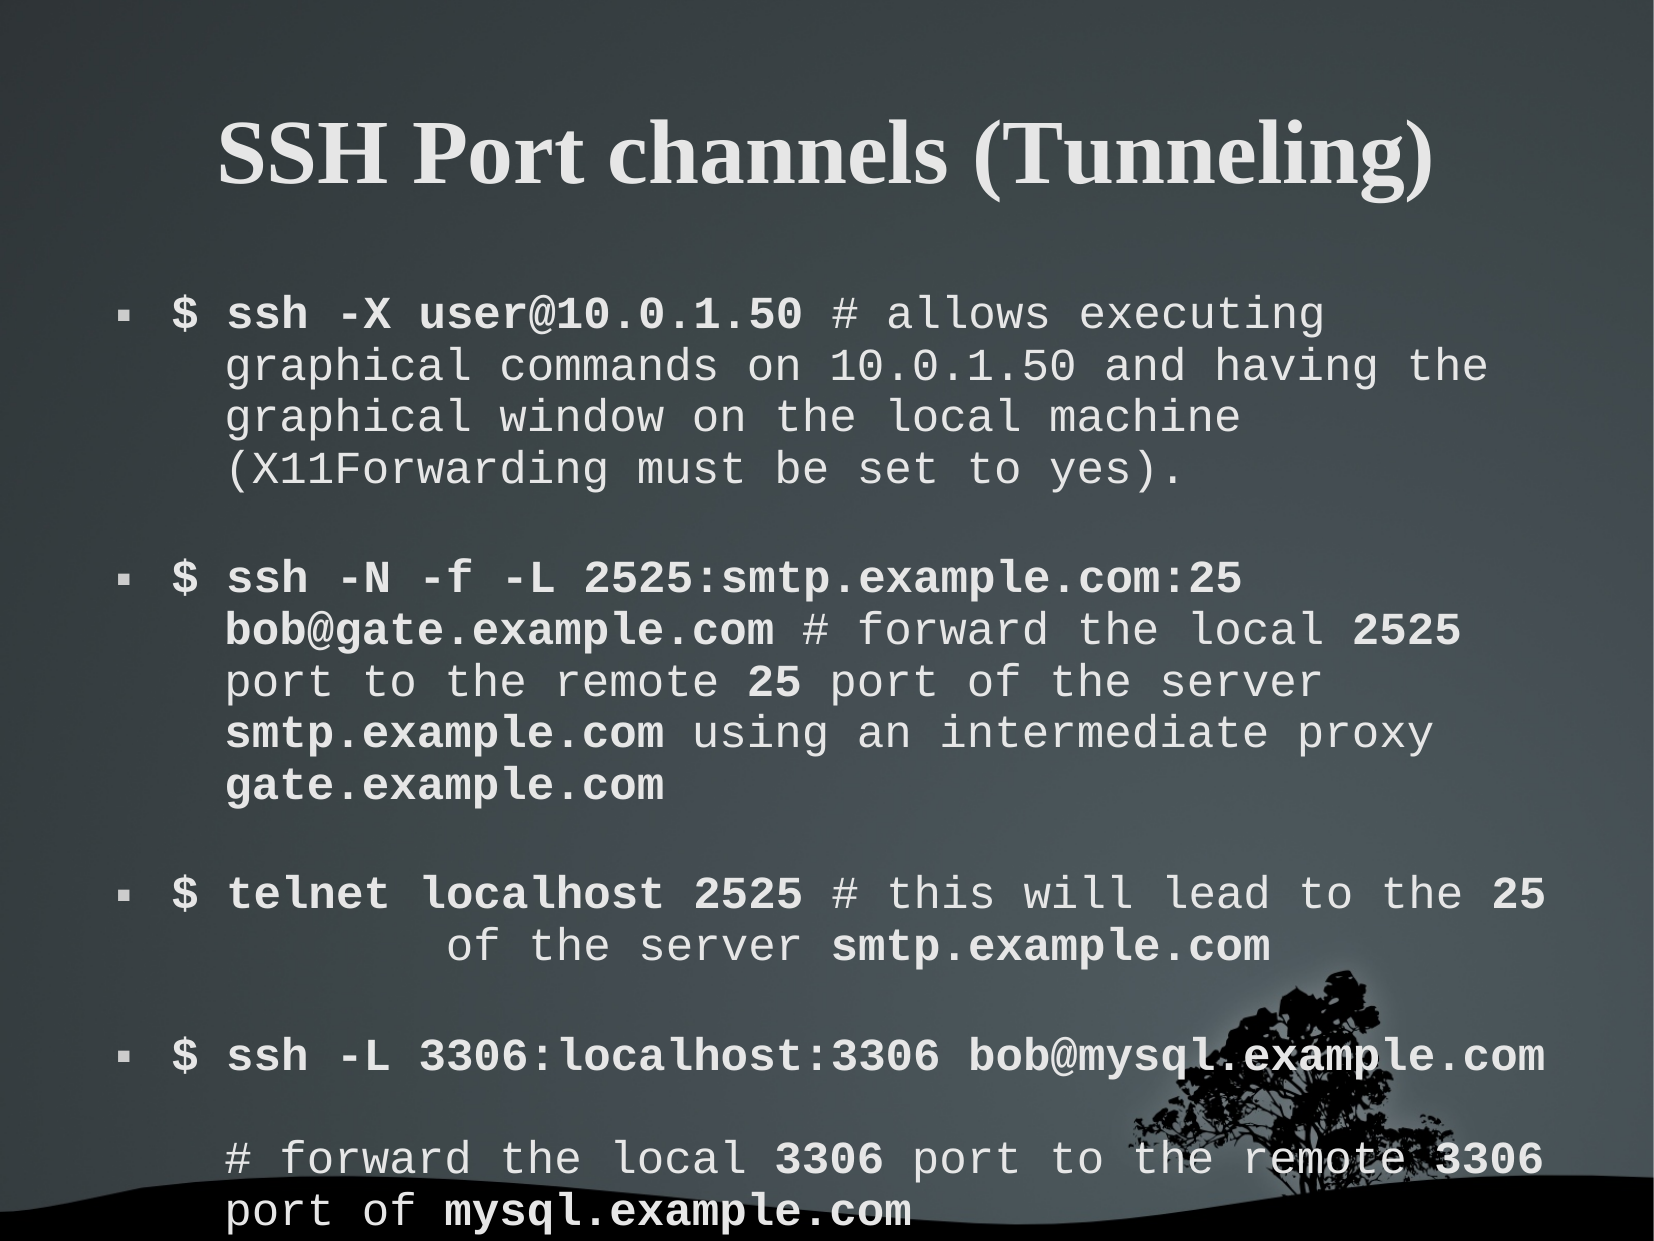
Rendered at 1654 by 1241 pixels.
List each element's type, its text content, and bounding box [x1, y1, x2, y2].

picture [0, 0, 1654, 1241]
title SSH Port channels (Tunneling) [82, 49, 1571, 257]
list $ ssh -X user@10.0.1.50 # allows executing graphical commands on 10.0.1.50 and having the graphical window on the local machine (X11Forwarding must be set to yes). $ ssh -N -f -L 2525:smtp.example.com:25 bob@gate.example.com # forward the local 2525 port to the remote 25 port of the server smtp.example.com using an intermediate proxy gate.example.com $ telnet localhost 2525 # this will lead to the 25 of the server smtp.example.com $ ssh -L 3306:localhost:3306 bob@mysql.example.com # forward the local 3306 port to the remote 3306 port of mysql.example.com Port forwarding can be a security issue in some environments and so it can be disabled with AllowTcpForwarding no [82, 290, 1571, 1214]
